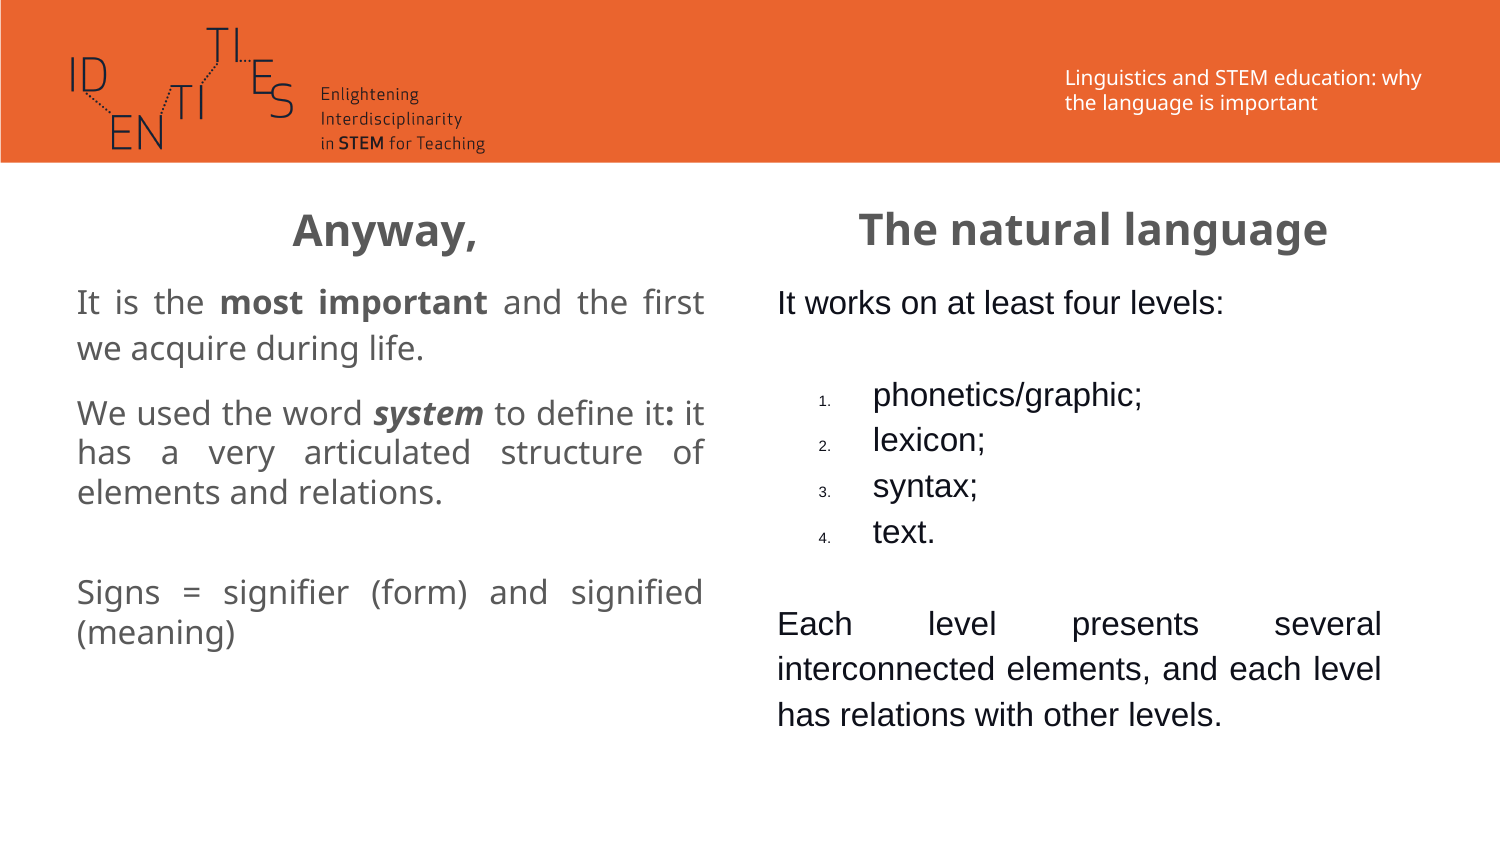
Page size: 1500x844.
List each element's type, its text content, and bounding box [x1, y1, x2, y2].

picture [71, 24, 485, 157]
list Anyway, [71, 184, 700, 264]
list The natural language [761, 182, 1426, 262]
list It works on at least four levels: phonetics/graphic; lexicon; syntax; text. Each level presents several interconnected elements, and each level has relations with other levels. [761, 267, 1426, 754]
text_box [0, 0, 1500, 163]
list It is the most important and the first we acquire during life. We used the word system to define it: it has a very articulated structure of elements and relations. Signs = signifier (form) and signified (meaning) [61, 267, 725, 754]
text_box Linguistics and STEM education: why the language is important [1049, 57, 1472, 164]
